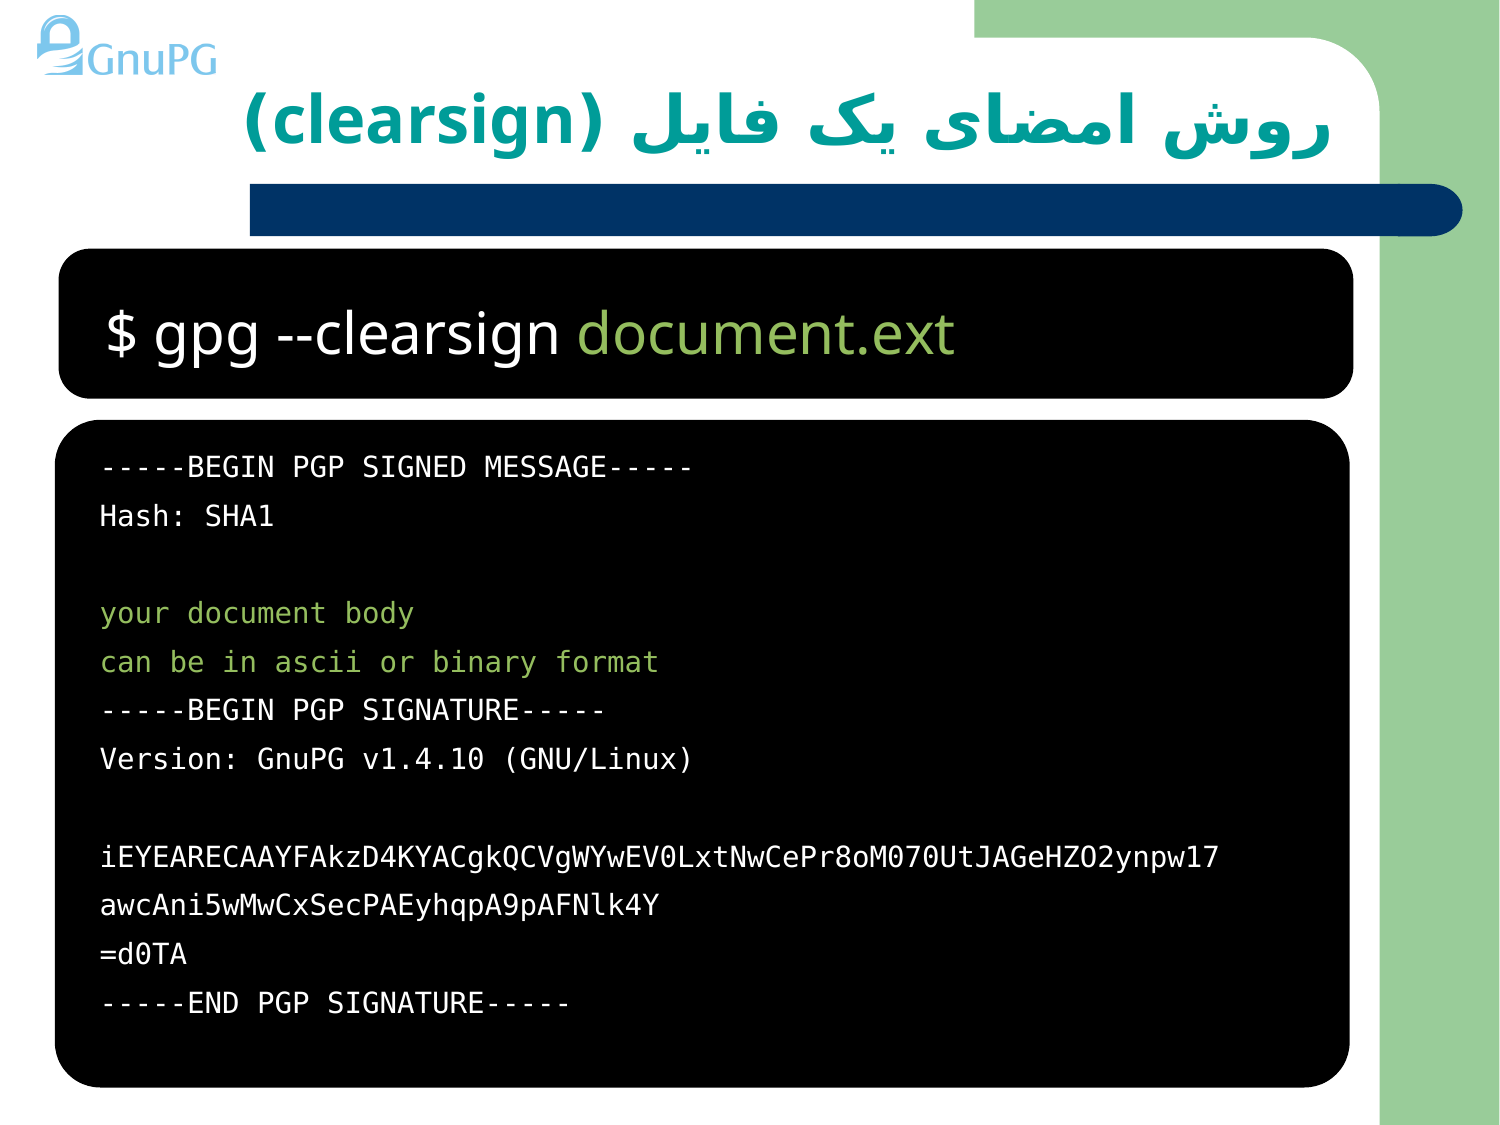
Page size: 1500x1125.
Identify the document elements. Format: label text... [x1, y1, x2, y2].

text_box [54, 419, 1350, 1088]
list $ gpg --clearsign document.ext [102, 292, 1319, 363]
title روش امضای یک فایل (clearsign) [11, 37, 1335, 201]
text_box [58, 248, 1354, 399]
list -----BEGIN PGP SIGNED MESSAGE----- Hash: SHA1 your document body can be in ascii or binary format -----BEGIN PGP SIGNATURE----- Version: GnuPG v1.4.10 (GNU/Linux) iEYEARECAAYFAkzD4KYACgkQCVgWYwEV0LxtNwCePr8oM070UtJAGeHZO2ynpw17 awcAni5wMwCxSecPAEyhqpA9pAFNlk4Y =d0TA -----END PGP SIGNATURE----- [96, 450, 1313, 1021]
